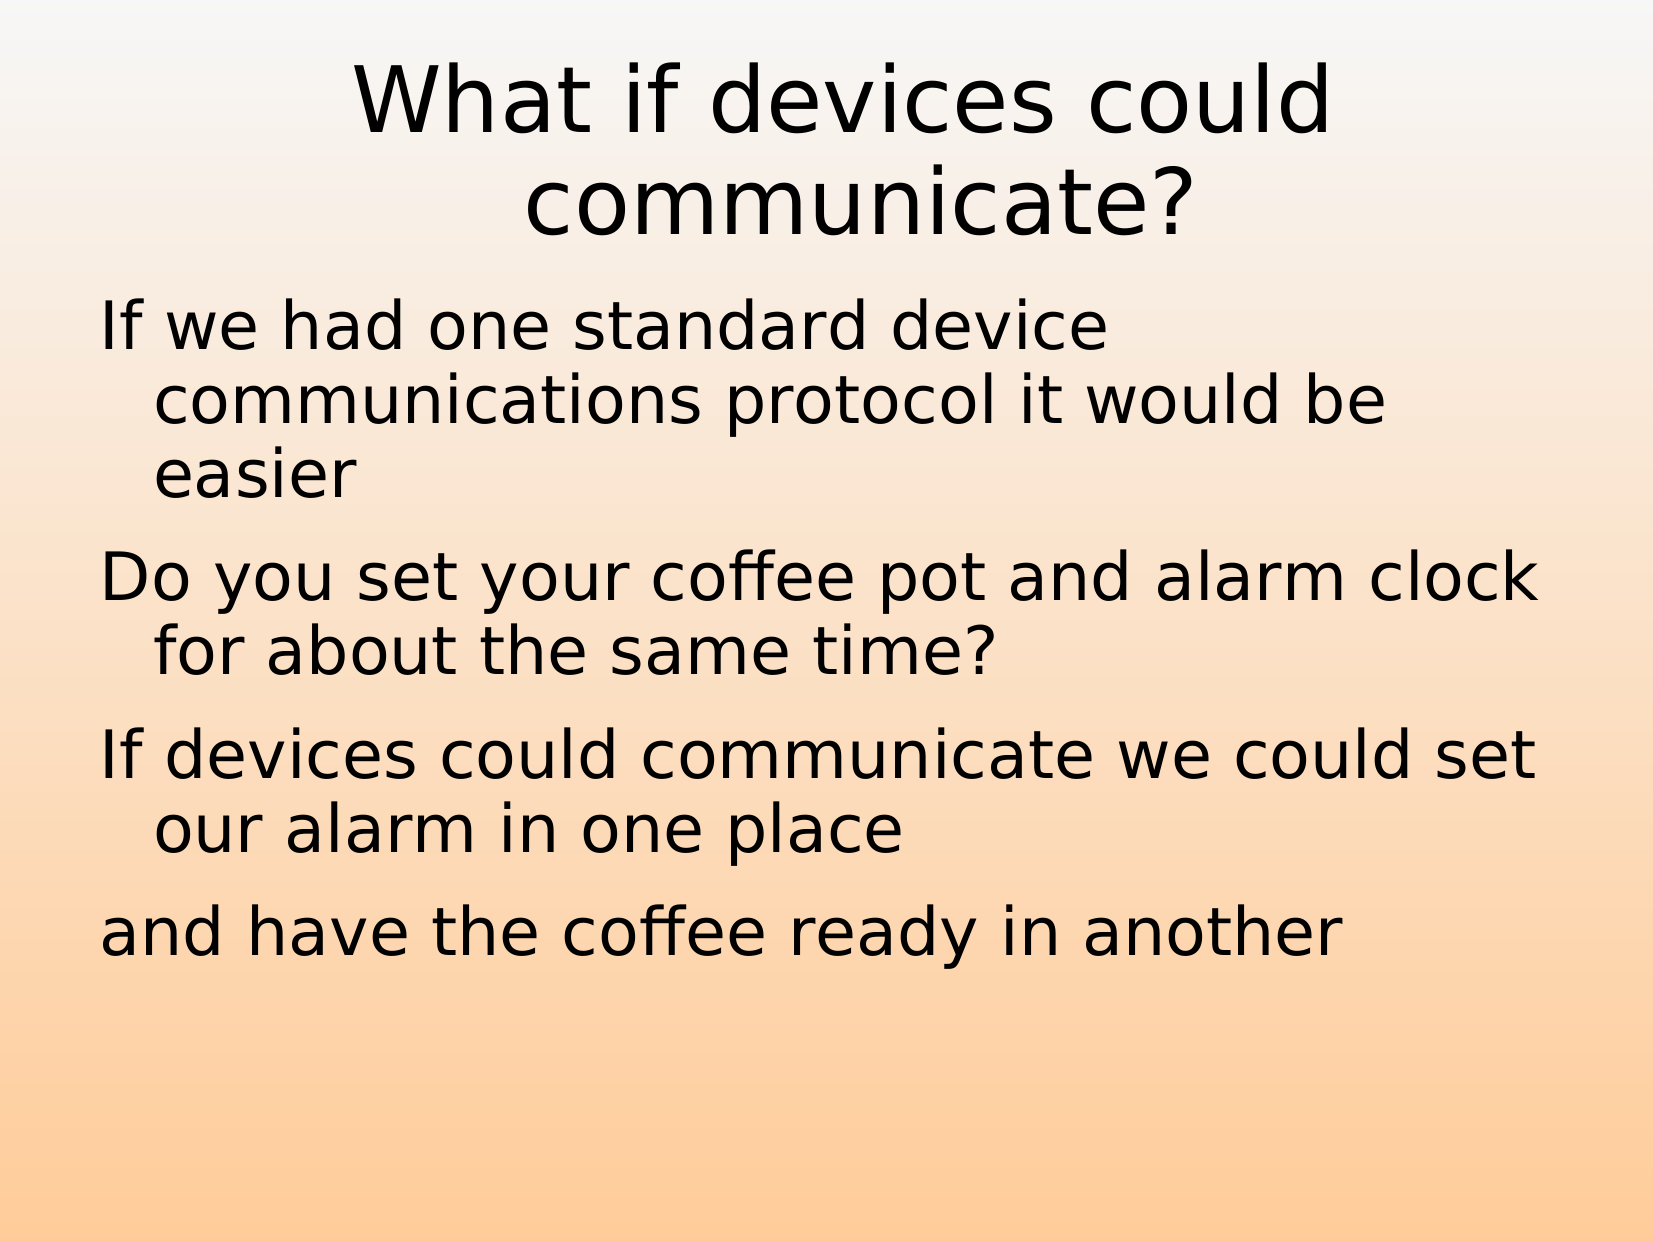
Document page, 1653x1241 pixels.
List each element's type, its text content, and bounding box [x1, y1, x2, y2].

title What if devices could communicate? [82, 48, 1570, 258]
list If we had one standard device communications protocol it would be easier Do you set your coffee pot and alarm clock for about the same time? If devices could communicate we could set our alarm in one place and have the coffee ready in another [82, 290, 1570, 1109]
